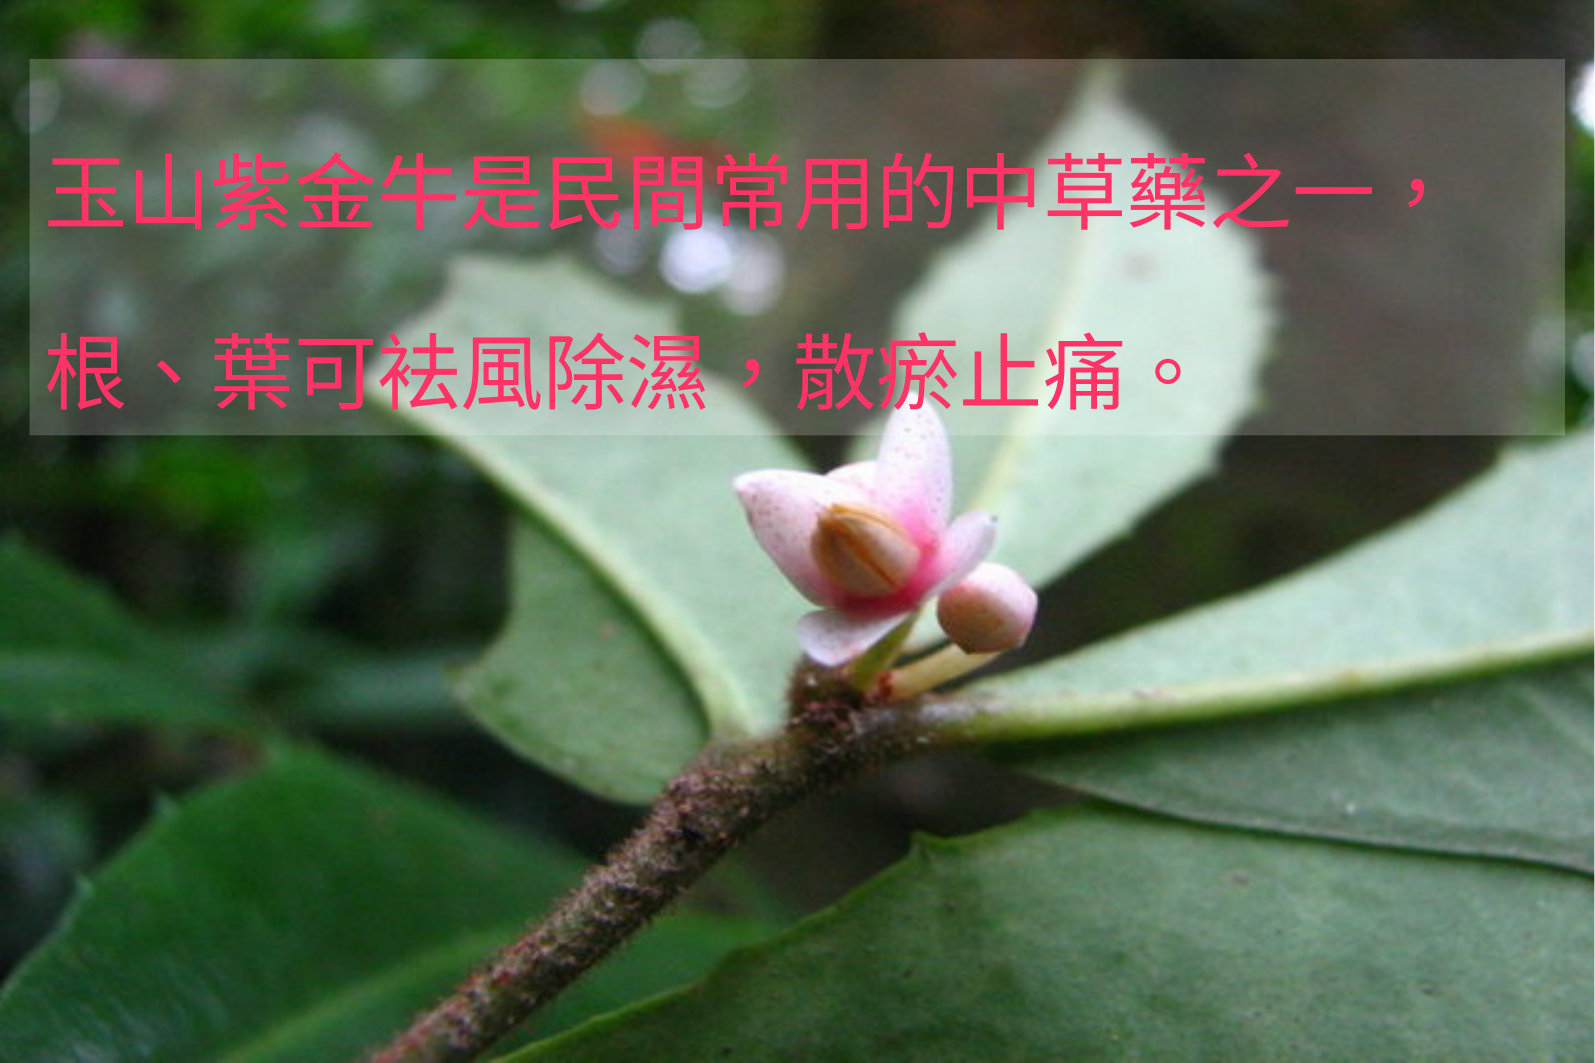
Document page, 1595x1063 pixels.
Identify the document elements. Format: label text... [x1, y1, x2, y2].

picture [0, 0, 1595, 1063]
text_box 玉山紫金牛是民間常用的中草藥之一，根、葉可袪風除濕，散瘀止痛。 [29, 59, 1565, 296]
